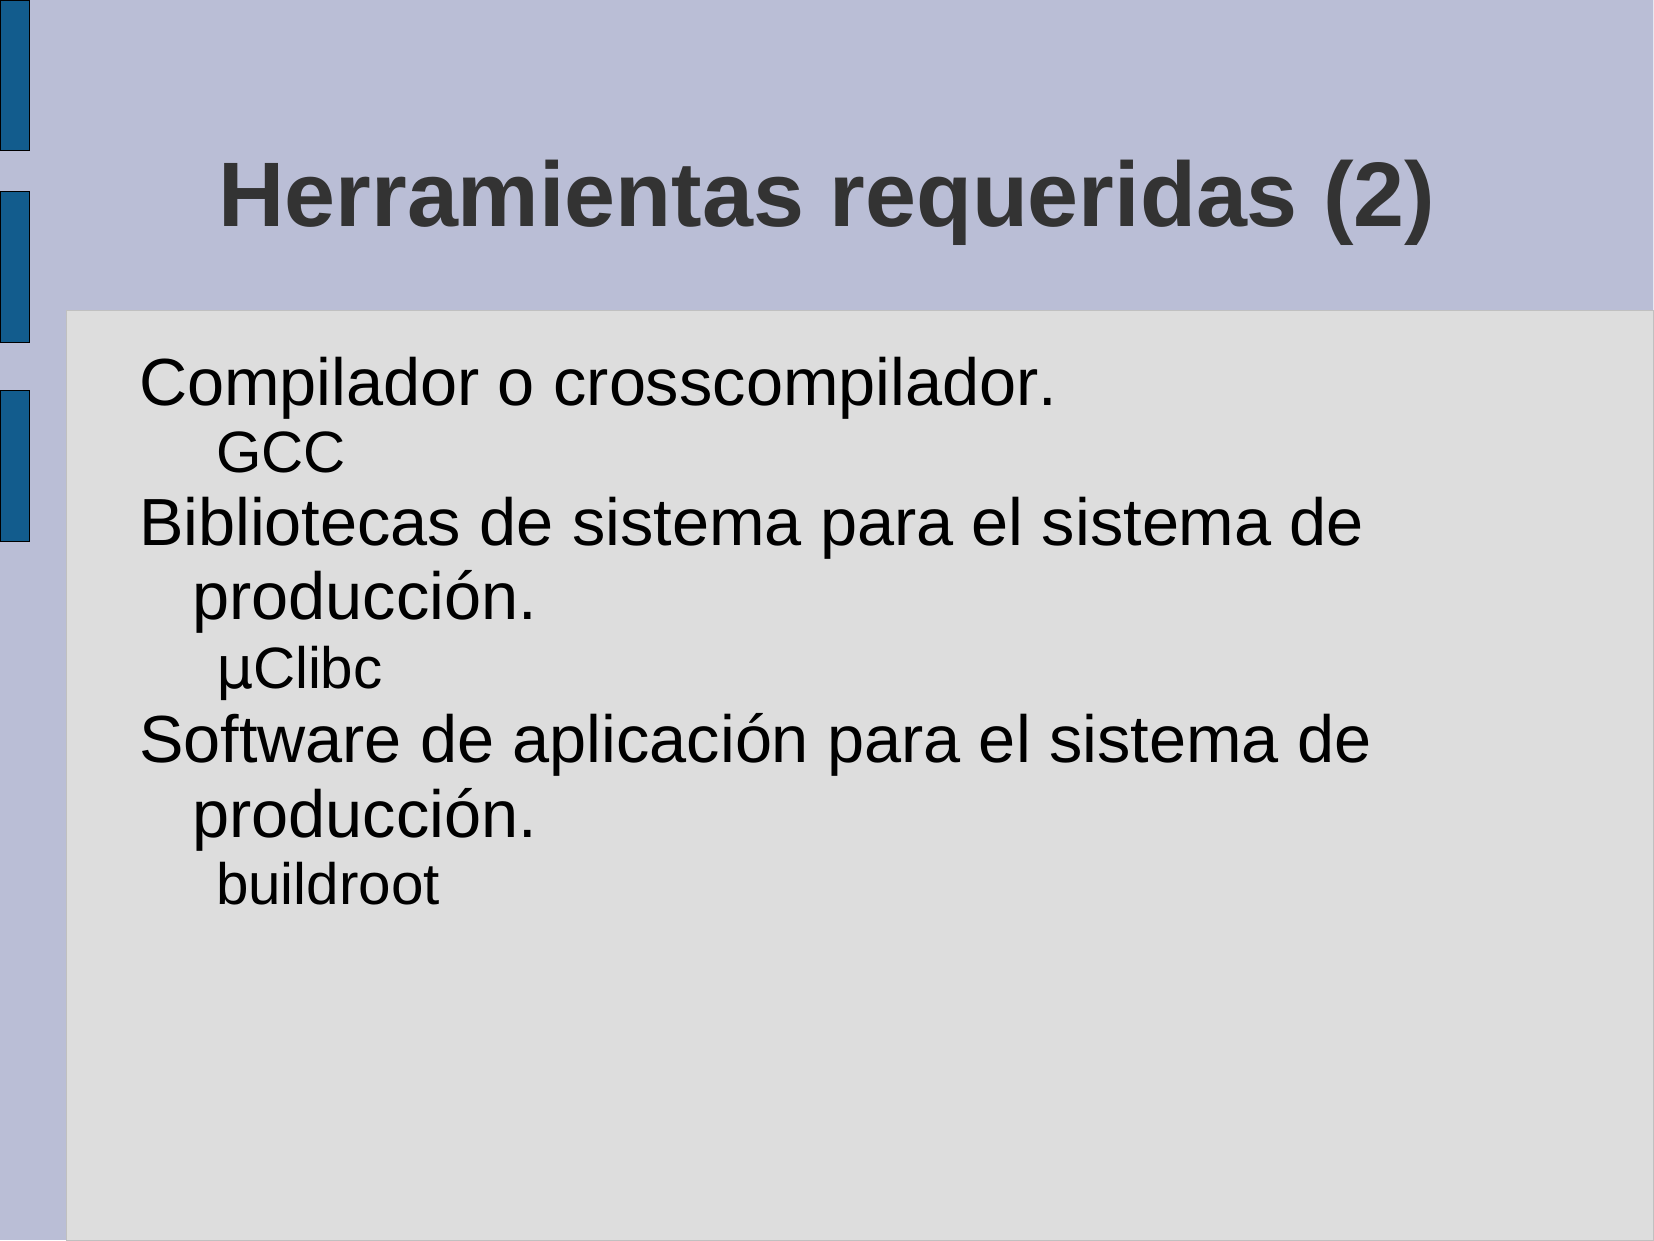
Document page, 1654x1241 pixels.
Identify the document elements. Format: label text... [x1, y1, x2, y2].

list Compilador o crosscompilador. GCC Bibliotecas de sistema para el sistema de producción. µClibc Software de aplicación para el sistema de producción. buildroot [121, 344, 1534, 1127]
title Herramientas requeridas (2) [121, 91, 1534, 299]
